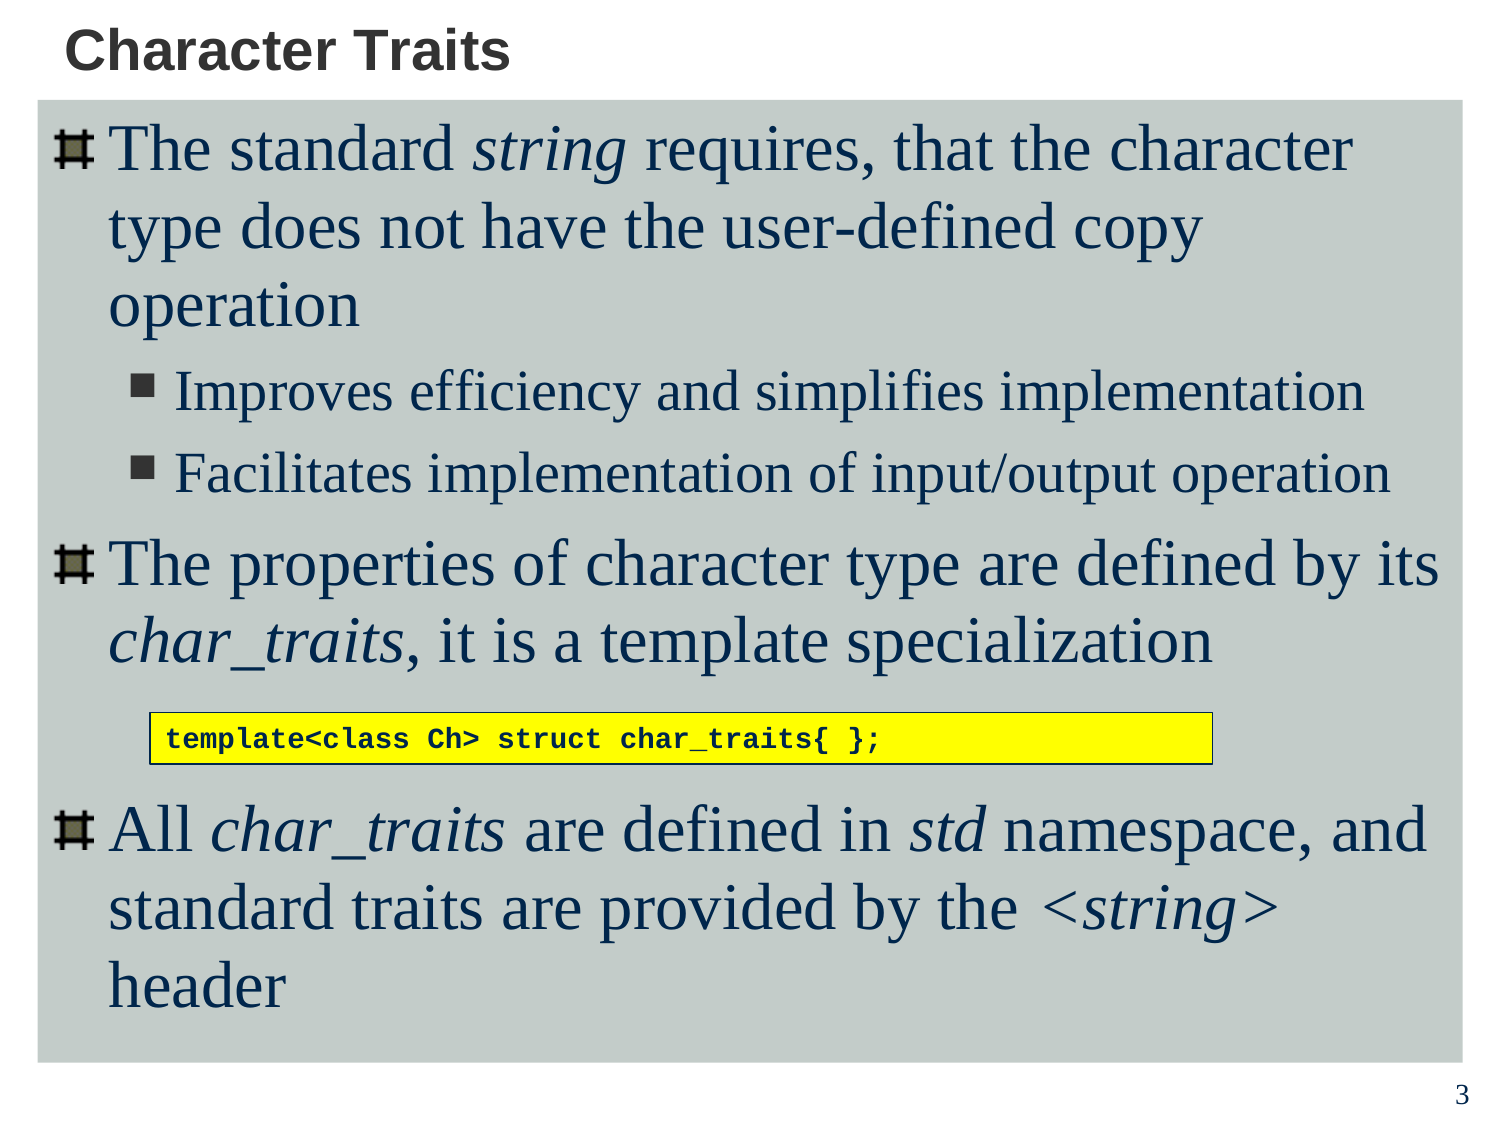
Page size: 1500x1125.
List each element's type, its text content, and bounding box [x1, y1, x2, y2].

text_box template<class Ch> struct char_traits{ }; [150, 712, 1213, 765]
list The standard string requires, that the character type does not have the user-defined copy operation Improves efficiency and simplifies implementation Facilitates implementation of input/output operation The properties of character type are defined by its char_traits, it is a template specialization All char_traits are defined in std namespace, and standard traits are provided by the <string> header [37, 99, 1463, 1063]
title Character Traits [50, 0, 1450, 91]
